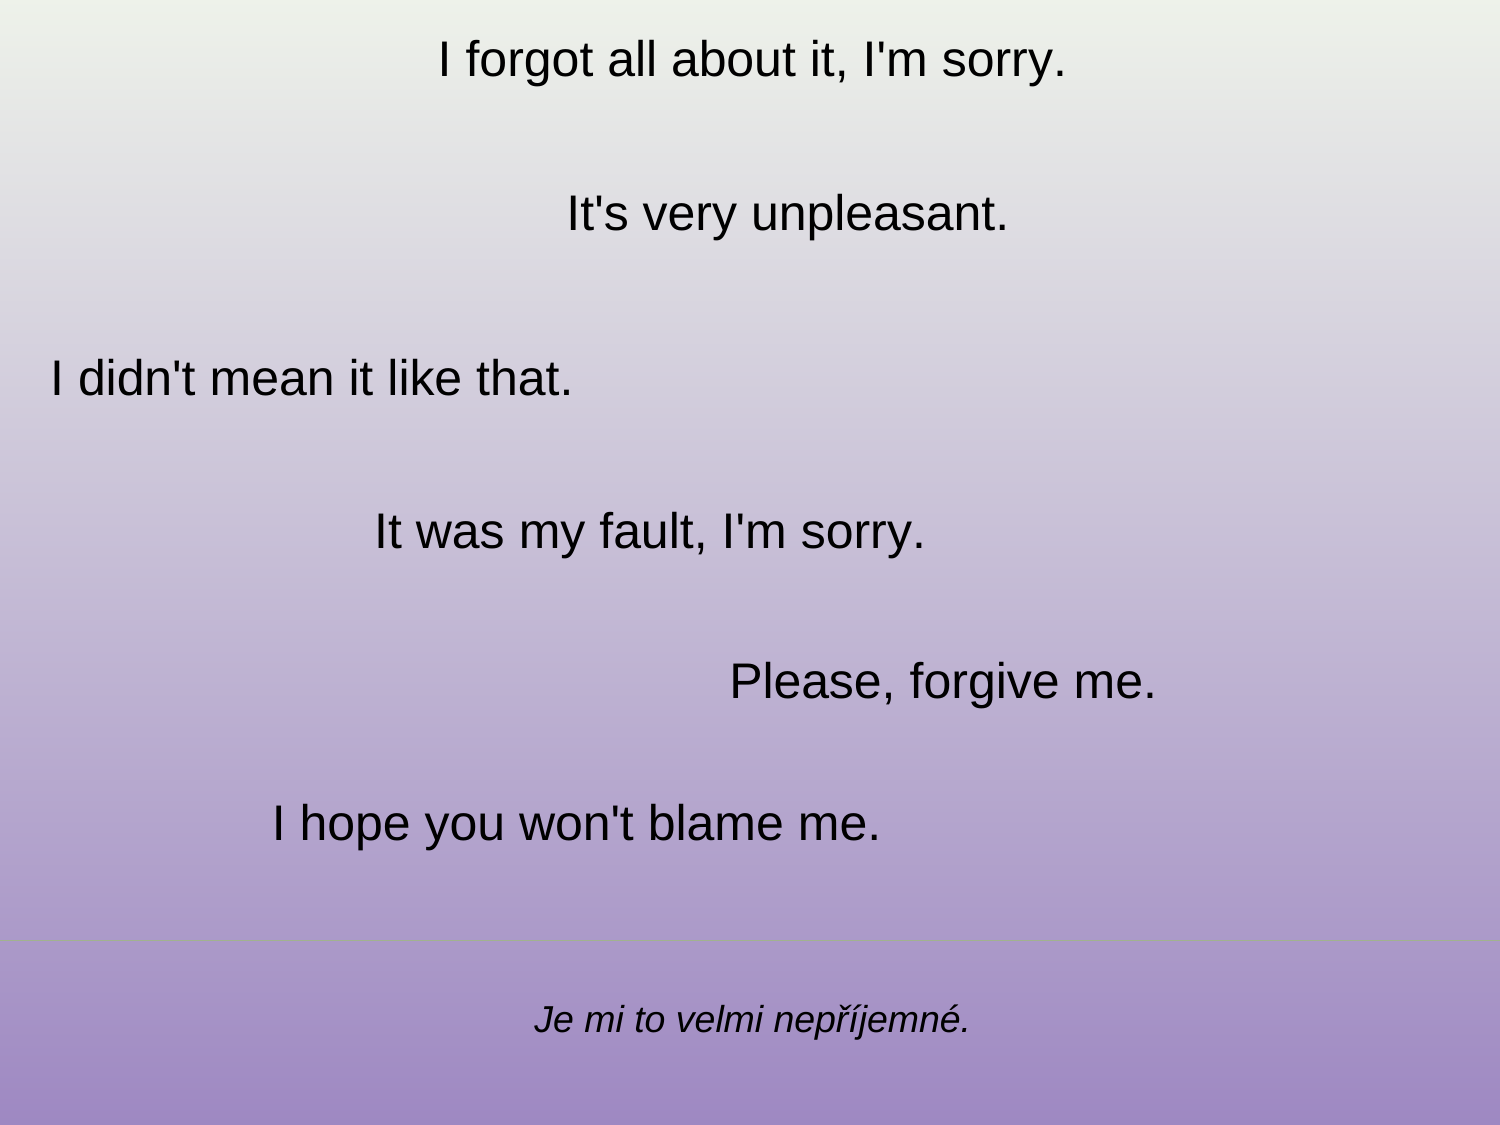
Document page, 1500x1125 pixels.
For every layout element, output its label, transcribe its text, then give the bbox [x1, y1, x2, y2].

text_box I hope you won't blame me. [257, 782, 897, 858]
text_box It's very unpleasant. [551, 172, 1025, 249]
text_box I didn't mean it like that. [35, 337, 1500, 414]
text_box Je mi to velmi nepříjemné. [519, 987, 987, 1049]
text_box It was my fault, I'm sorry. [359, 491, 942, 567]
text_box I forgot all about it, I'm sorry. [5, 18, 1500, 95]
text_box Please, forgive me. [714, 640, 1217, 716]
